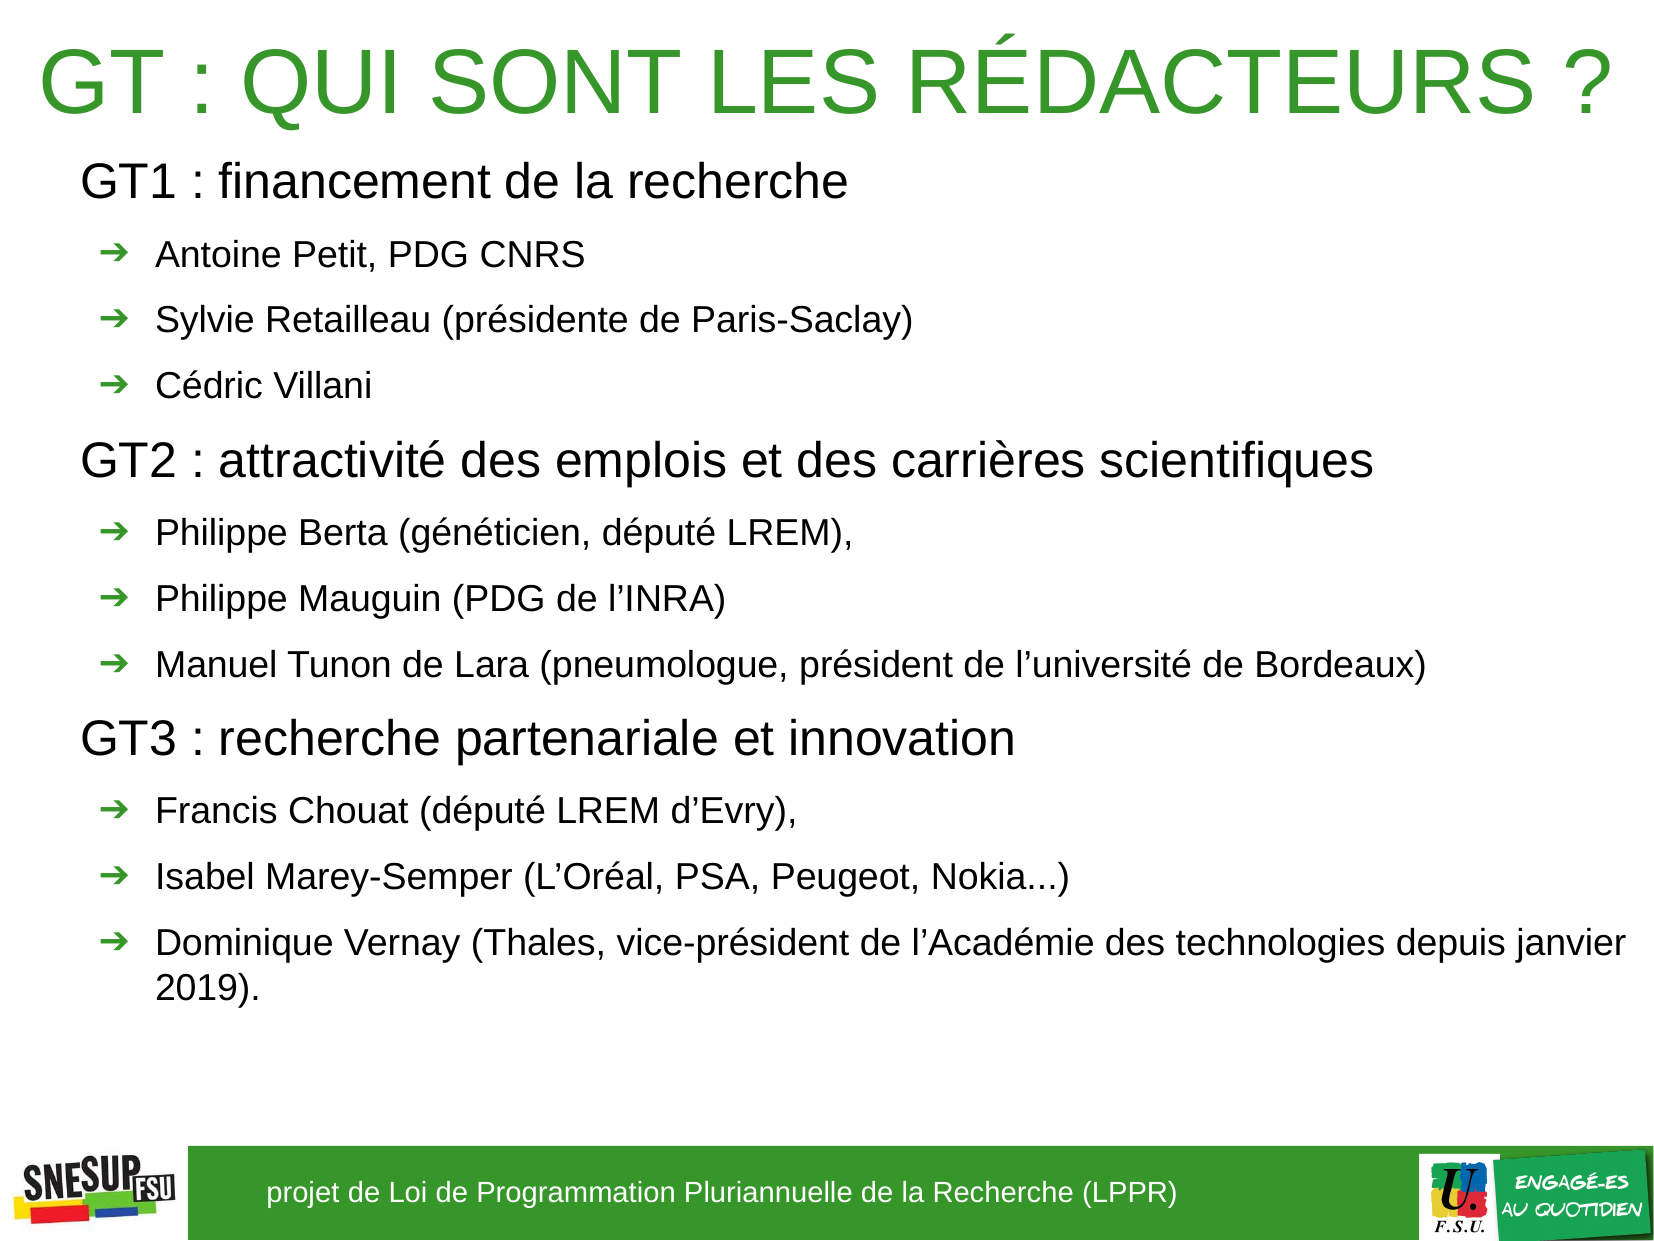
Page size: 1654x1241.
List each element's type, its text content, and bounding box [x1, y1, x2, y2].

text_box GT1 : financement de la recherche Antoine Petit, PDG CNRS Sylvie Retailleau (présidente de Paris-Saclay) Cédric Villani GT2 : attractivité des emplois et des carrières scientifiques Philippe Berta (généticien, député LREM), Philippe Mauguin (PDG de l’INRA) Manuel Tunon de Lara (pneumologue, président de l’université de Bordeaux) GT3 : recherche partenariale et innovation Francis Chouat (député LREM d’Evry), Isabel Marey-Semper (L’Oréal, PSA, Peugeot, Nokia...) Dominique Vernay (Thales, vice-président de l’Académie des technologies depuis janvier 2019). [64, 155, 1654, 1148]
picture [1419, 1148, 1654, 1241]
picture [0, 1145, 188, 1240]
text_box GT : QUI SONT LES RÉDACTEURS ? [0, 0, 1654, 155]
